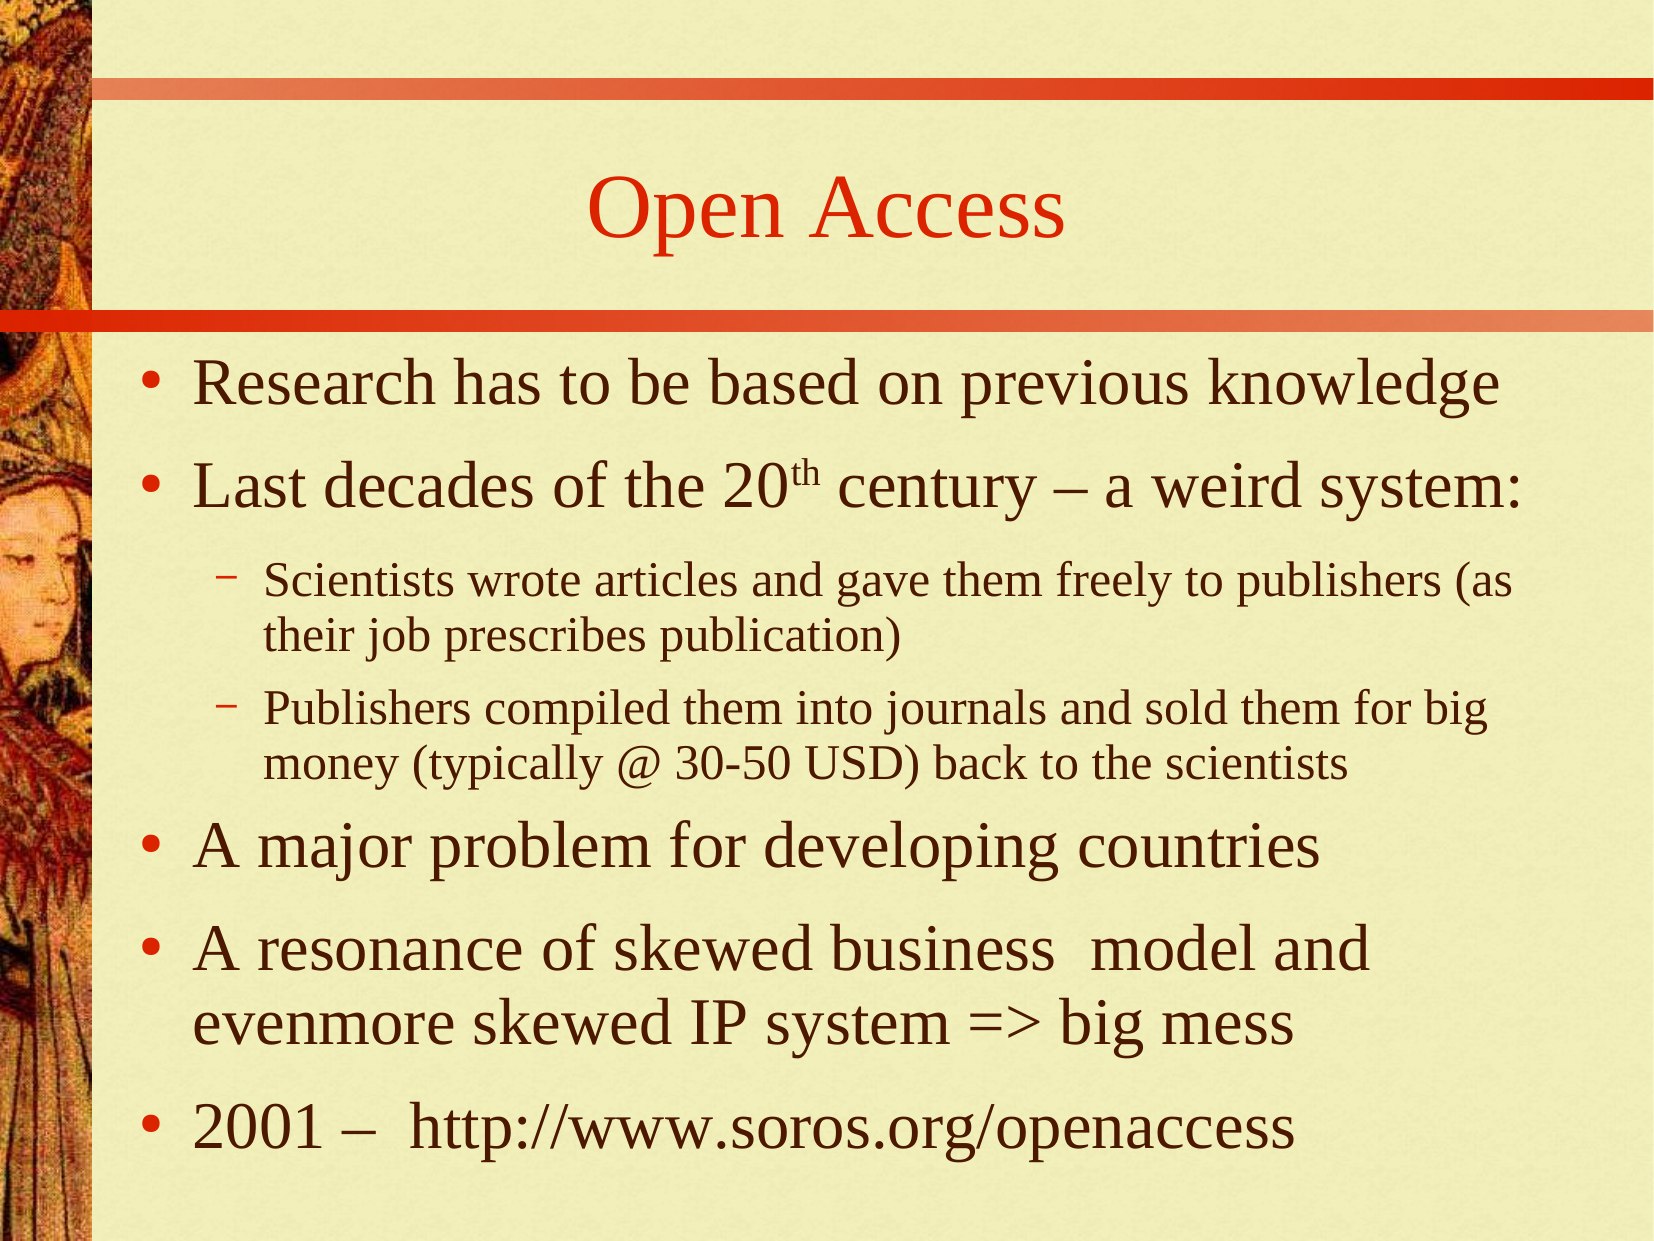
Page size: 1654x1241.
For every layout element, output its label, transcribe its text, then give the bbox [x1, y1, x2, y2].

list Research has to be based on previous knowledge Last decades of the 20th century – a weird system: Scientists wrote articles and gave them freely to publishers (as their job prescribes publication) Publishers compiled them into journals and sold them for big money (typically @ 30-50 USD) back to the scientists A major problem for developing countries A resonance of skewed business model and evenmore skewed IP system => big mess 2001 – http://www.soros.org/openaccess [121, 344, 1534, 1166]
picture [0, 332, 1654, 1241]
picture [0, 0, 1654, 310]
title Open Access [121, 102, 1534, 311]
